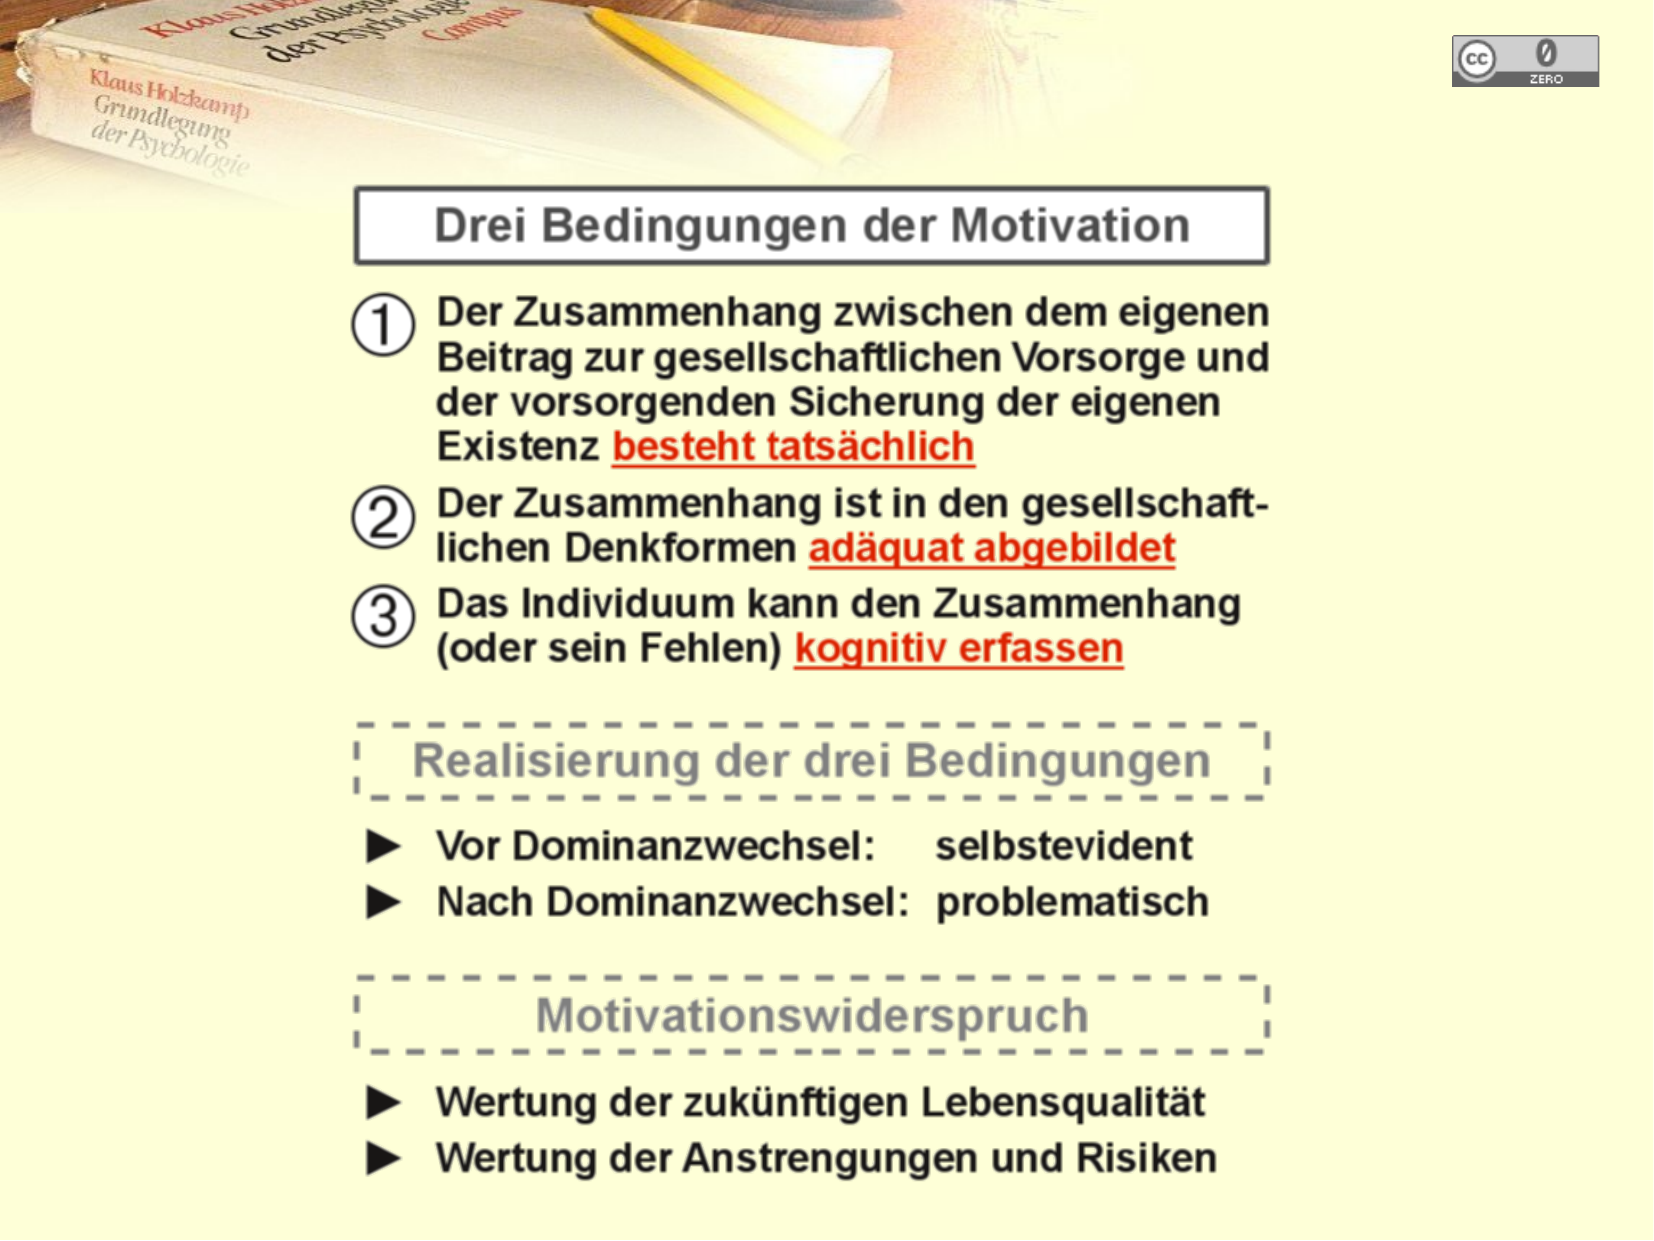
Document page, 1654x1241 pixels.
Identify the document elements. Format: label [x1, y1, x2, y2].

picture [0, 0, 1285, 1196]
picture [1452, 35, 1600, 87]
